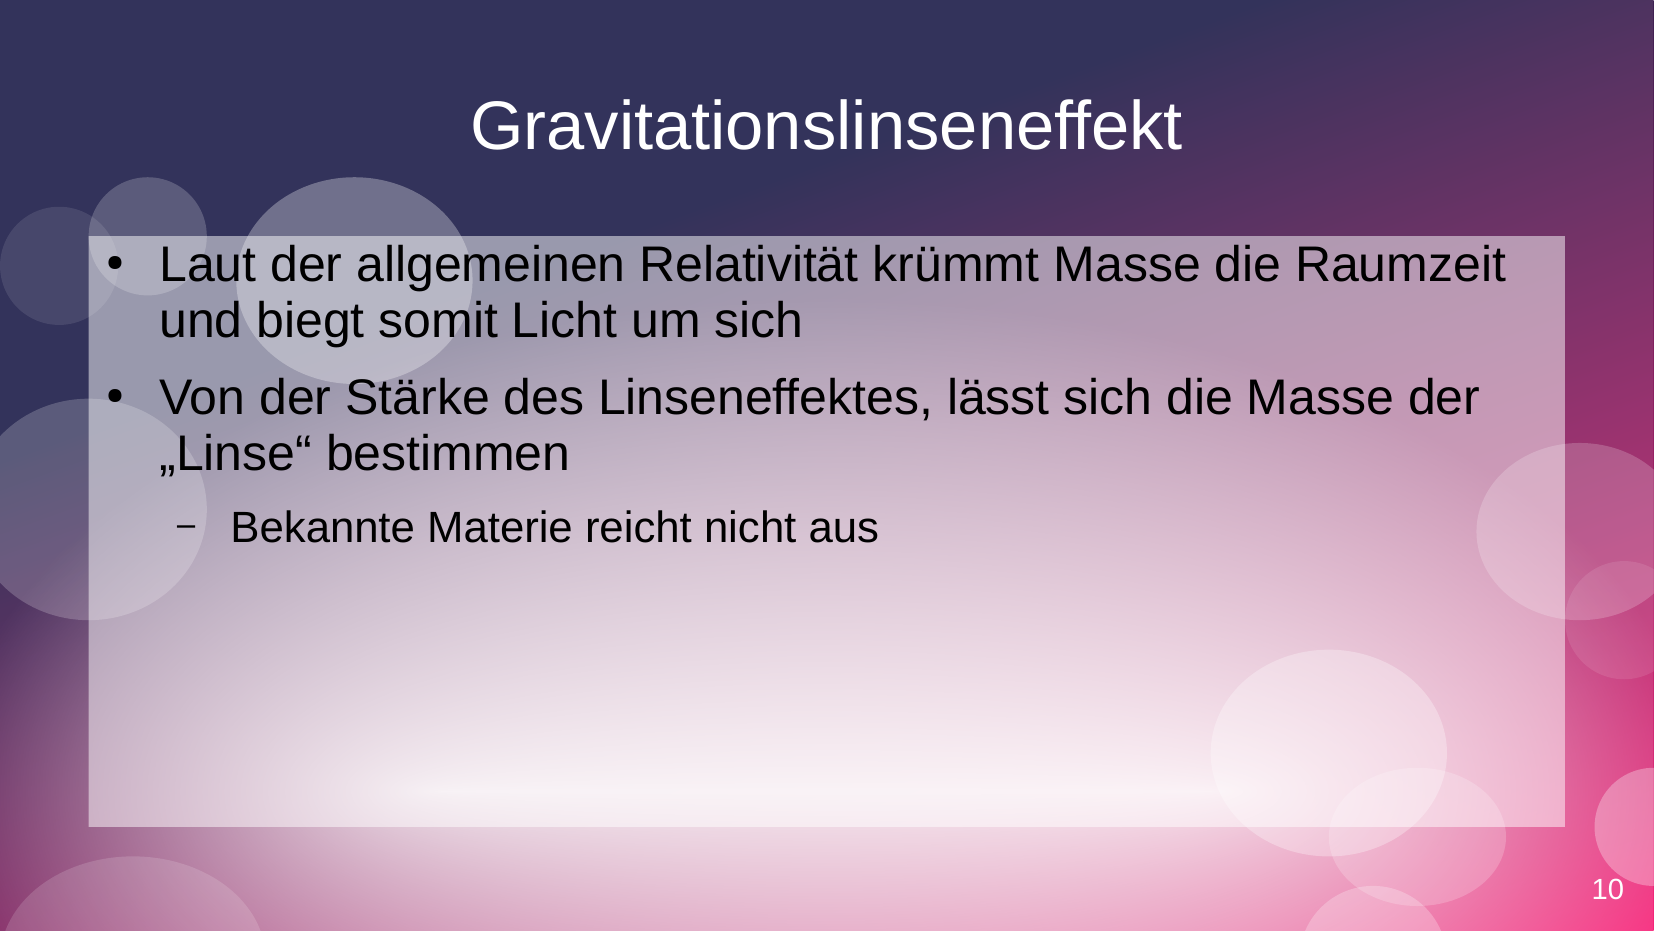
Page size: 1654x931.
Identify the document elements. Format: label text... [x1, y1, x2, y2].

title Gravitationslinseneffekt [88, 44, 1565, 207]
list Laut der allgemeinen Relativität krümmt Masse die Raumzeit und biegt somit Licht um sich Von der Stärke des Linseneffektes, lässt sich die Masse der „Linse“ bestimmen Bekannte Materie reicht nicht aus [88, 236, 1565, 827]
